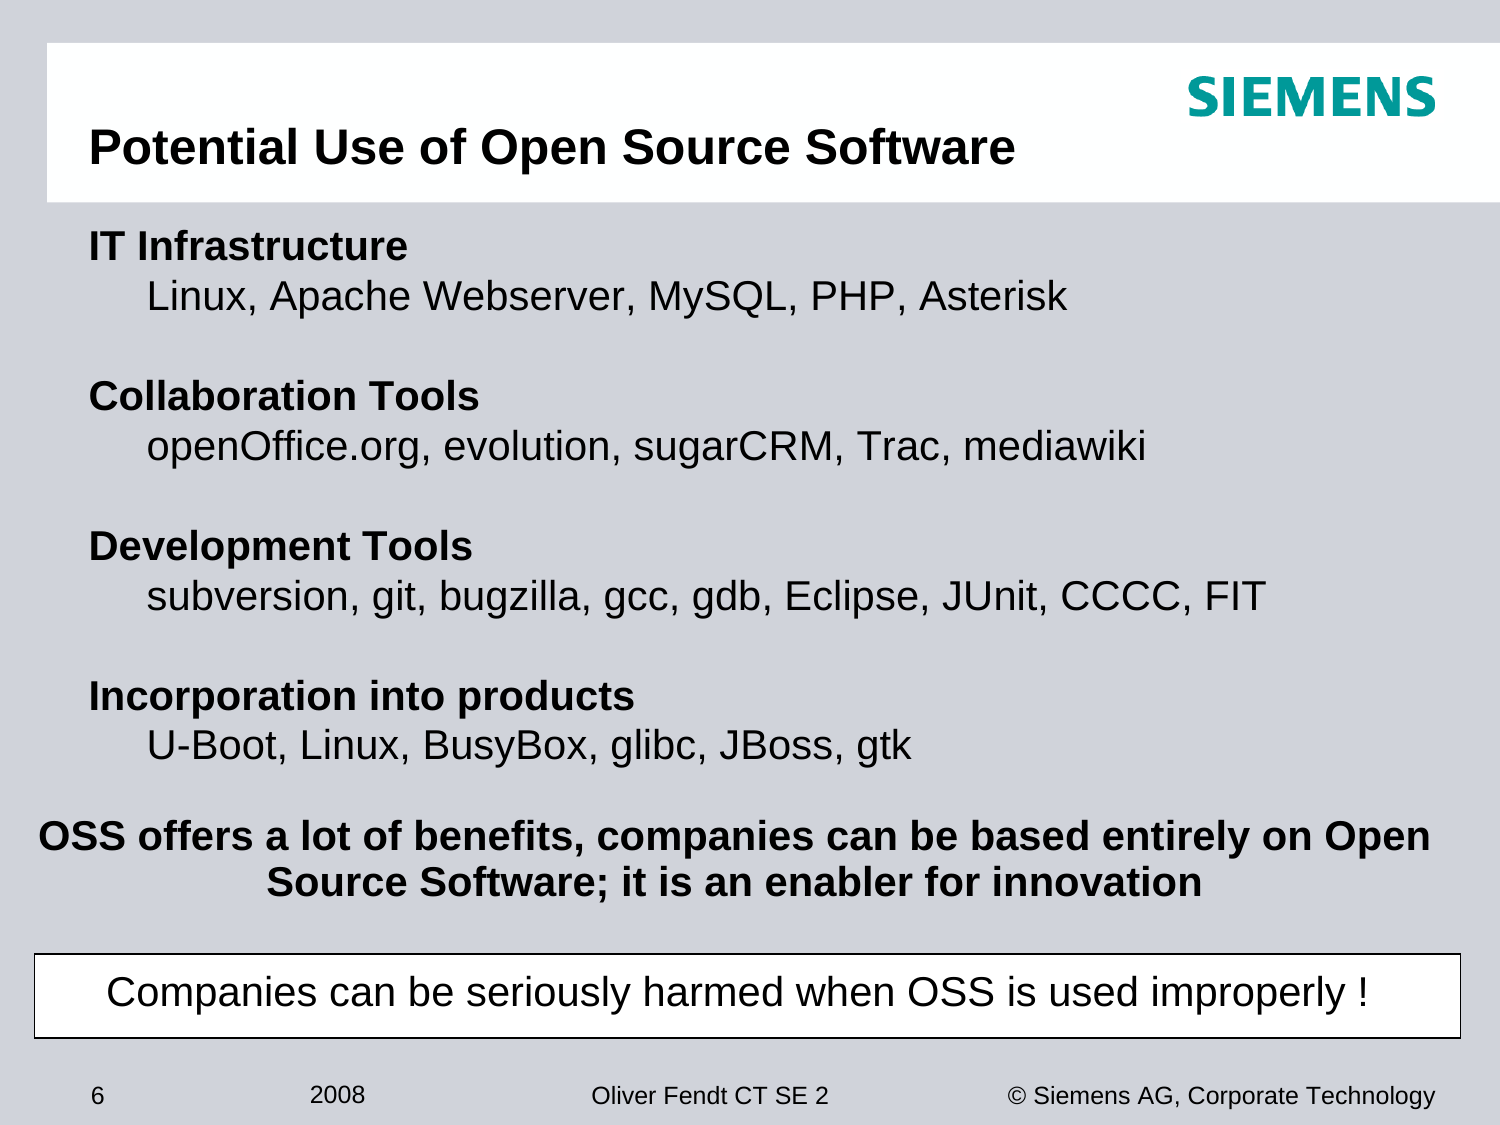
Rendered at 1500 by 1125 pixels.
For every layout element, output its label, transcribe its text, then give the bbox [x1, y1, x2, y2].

text_box Companies can be seriously harmed when OSS is used improperly ! [106, 968, 1453, 1016]
text_box [34, 953, 1461, 1038]
list IT Infrastructure Linux, Apache Webserver, MySQL, PHP, Asterisk Collaboration Tools openOffice.org, evolution, sugarCRM, Trac, mediawiki Development Tools subversion, git, bugzilla, gcc, gdb, Eclipse, JUnit, CCCC, FIT Incorporation into products U-Boot, Linux, BusyBox, glibc, JBoss, gtk [88, 219, 1436, 812]
text_box OSS offers a lot of benefits, companies can be based entirely on Open Source Software; it is an enabler for innovation [34, 812, 1436, 906]
title Potential Use of Open Source Software [88, 42, 1182, 176]
picture [1182, 69, 1444, 123]
